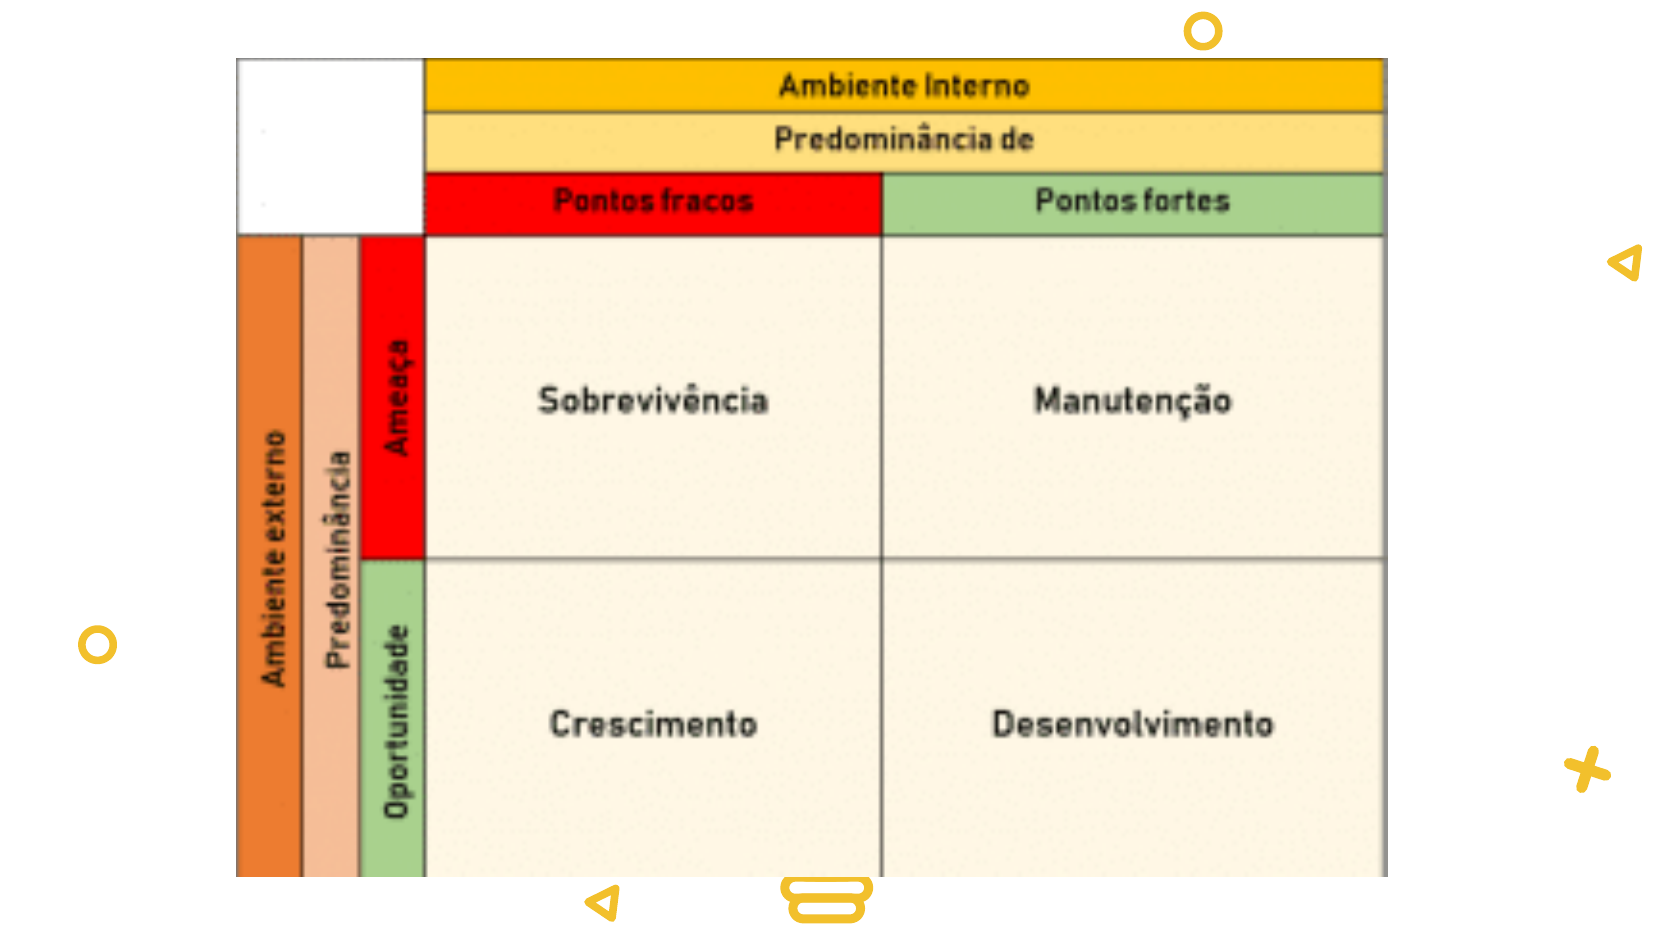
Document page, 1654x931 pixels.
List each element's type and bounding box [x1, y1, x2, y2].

picture [236, 58, 1388, 877]
